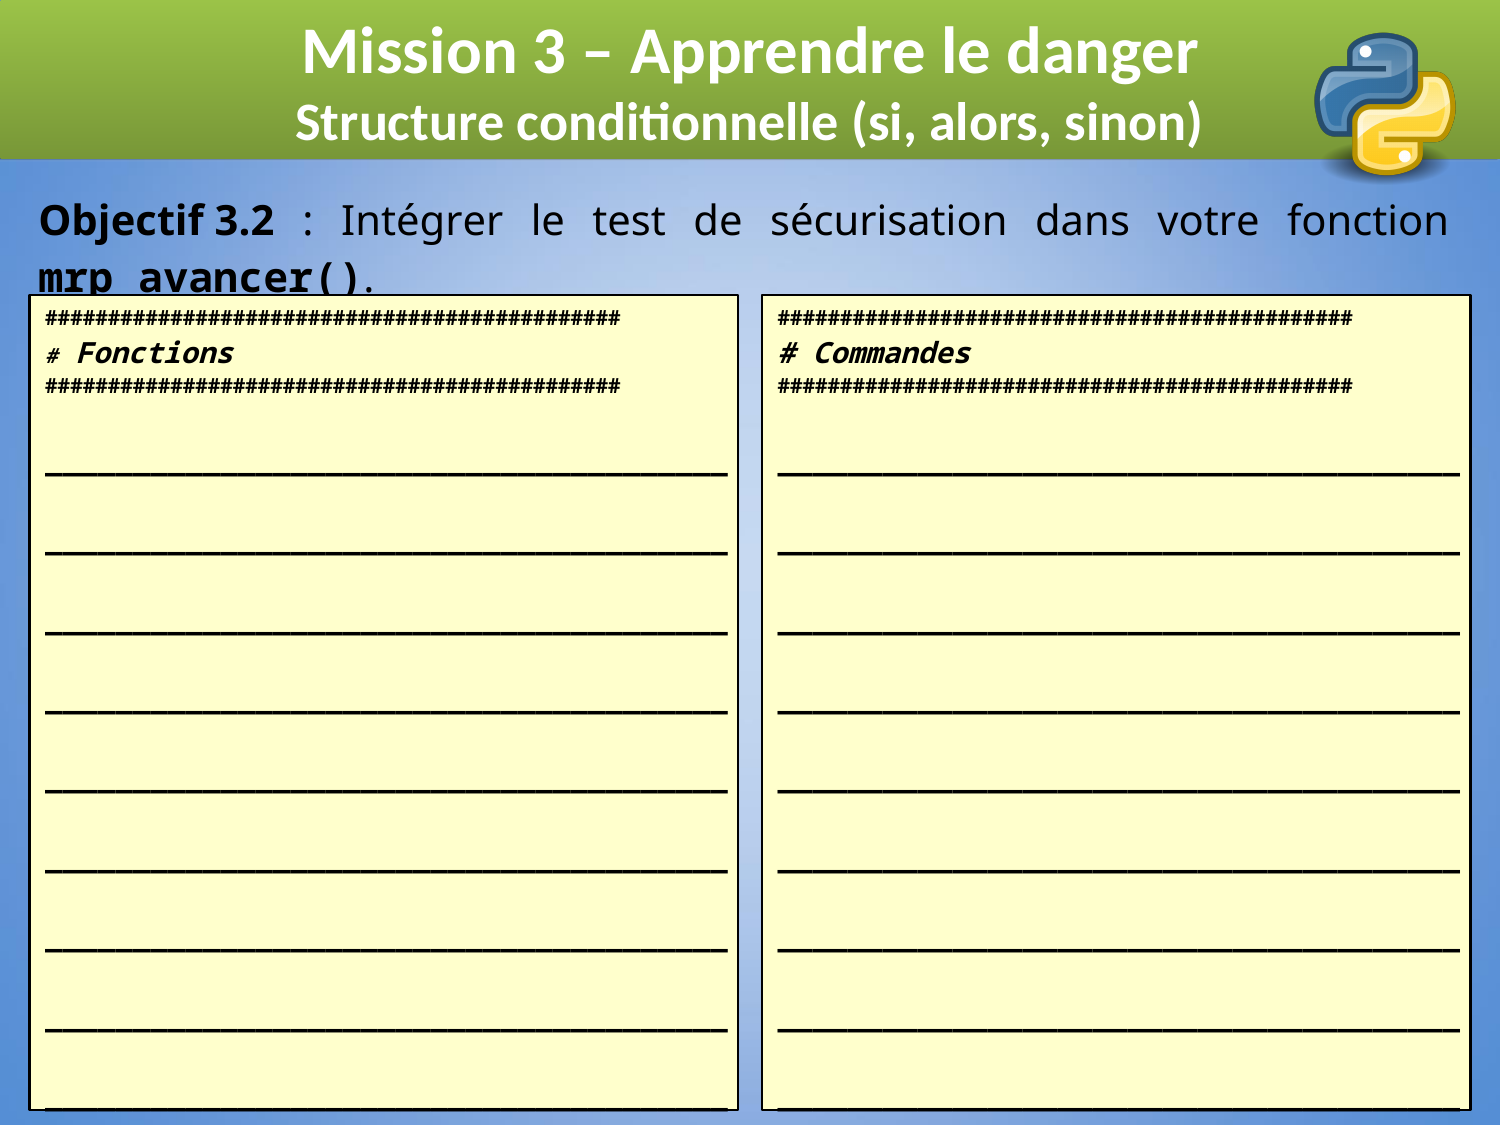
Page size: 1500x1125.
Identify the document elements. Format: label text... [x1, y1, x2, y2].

text_box Objectif 3.2 : Intégrer le test de sécurisation dans votre fonction mrp_avancer(). [23, 183, 1465, 324]
text_box Mission 3 – Apprendre le danger Structure conditionnelle (si, alors, sinon) [0, 0, 1500, 159]
text_box ############################################## # Commandes ############################################## _______________________________________ _______________________________________ _______________________________________ _______________________________________ _______________________________________ _______________________________________ _______________________________________ _______________________________________ _______________________________________ _______________________________________ _______________________________________ _______________________________________ [761, 295, 1471, 1111]
picture [0, 29, 1500, 1125]
text_box ############################################## # Fonctions ############################################## _______________________________________ _______________________________________ _______________________________________ _______________________________________ _______________________________________ _______________________________________ _______________________________________ _______________________________________ _______________________________________ _______________________________________ _______________________________________ _______________________________________ [29, 295, 739, 1111]
